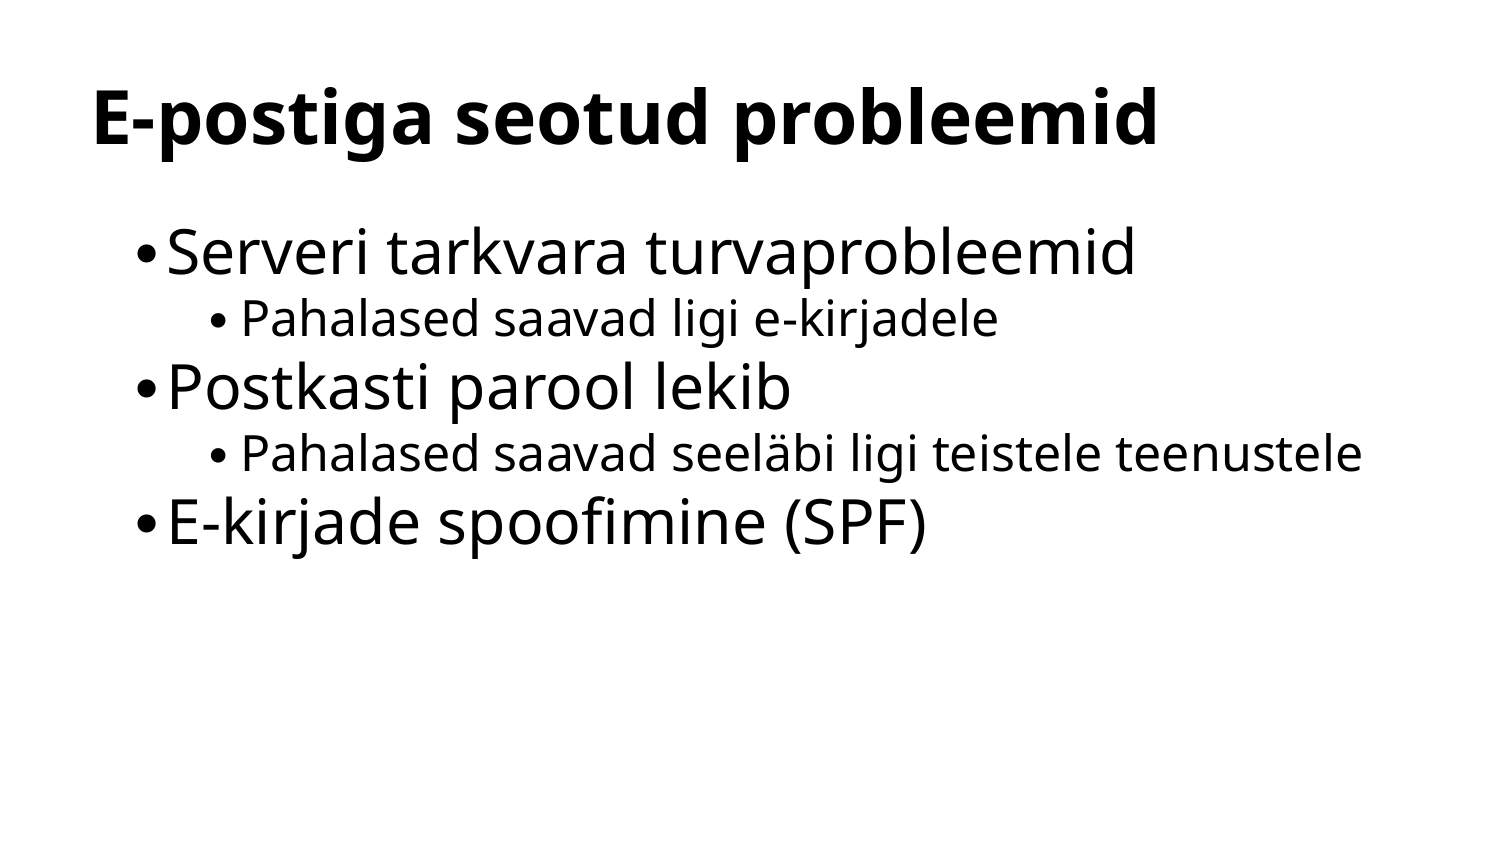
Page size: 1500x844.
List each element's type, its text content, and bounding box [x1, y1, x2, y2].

list Serveri tarkvara turvaprobleemid Pahalased saavad ligi e-kirjadele Postkasti parool lekib Pahalased saavad seeläbi ligi teistele teenustele E-kirjade spoofimine (SPF) [75, 196, 1425, 808]
title E-postiga seotud probleemid [75, 33, 1425, 175]
